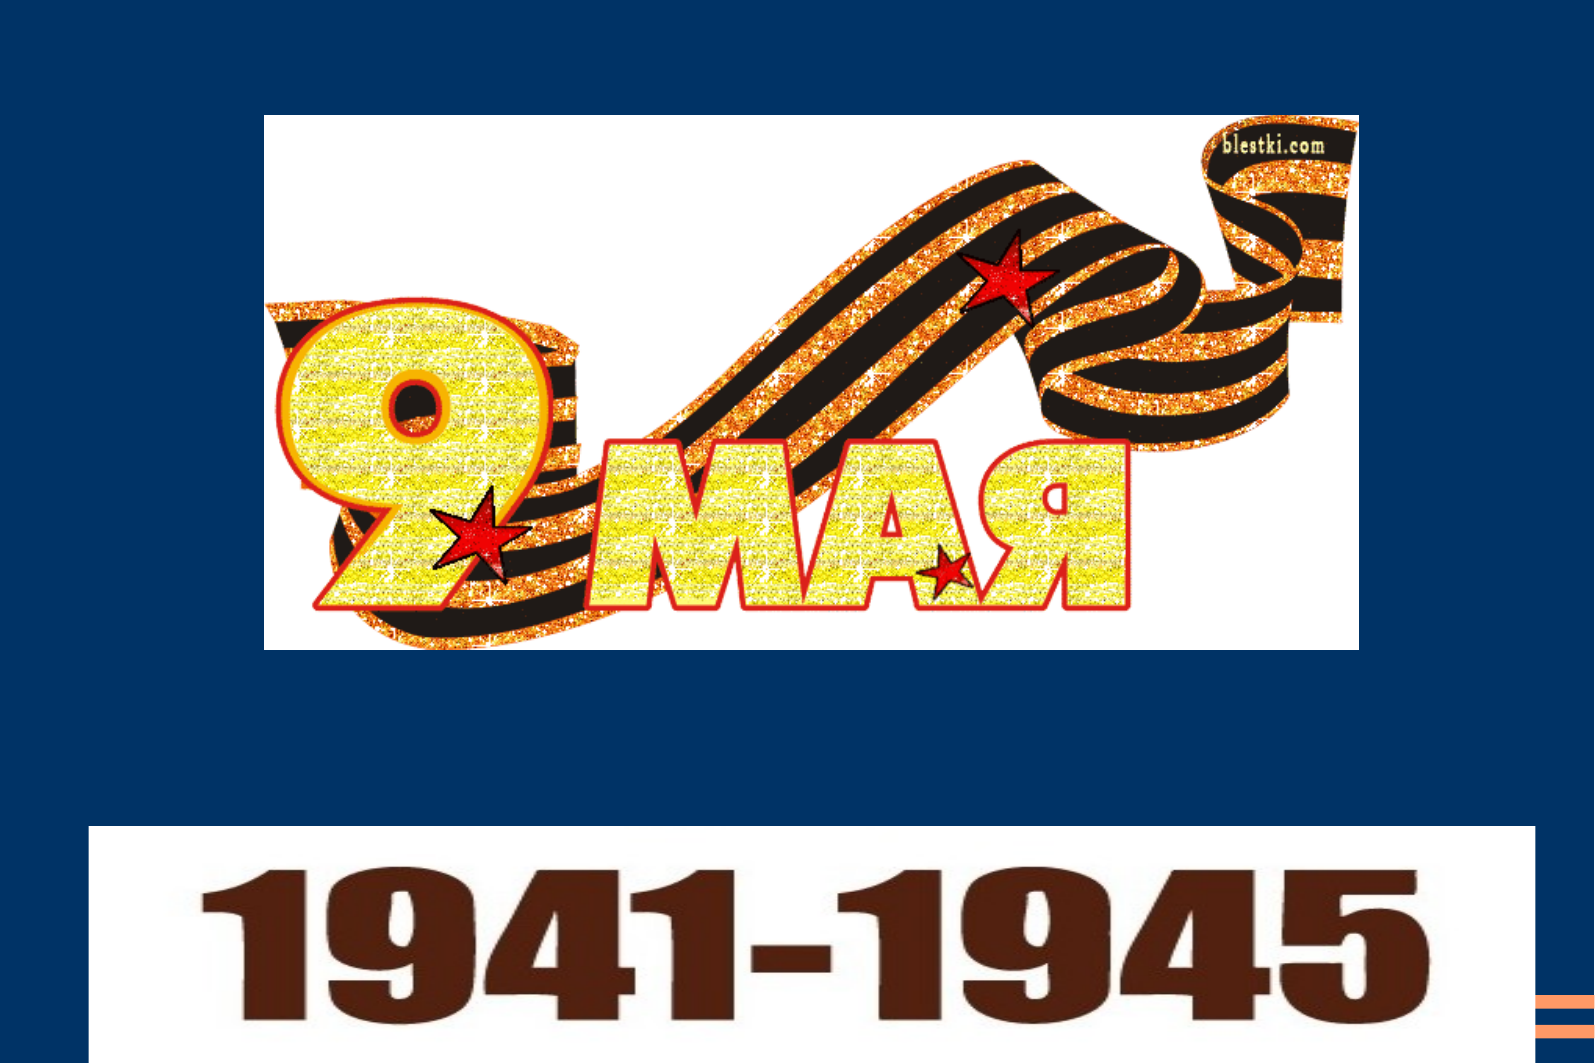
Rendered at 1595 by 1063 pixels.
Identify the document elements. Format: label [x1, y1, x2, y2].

picture [88, 826, 1536, 1063]
picture [264, 115, 1359, 650]
